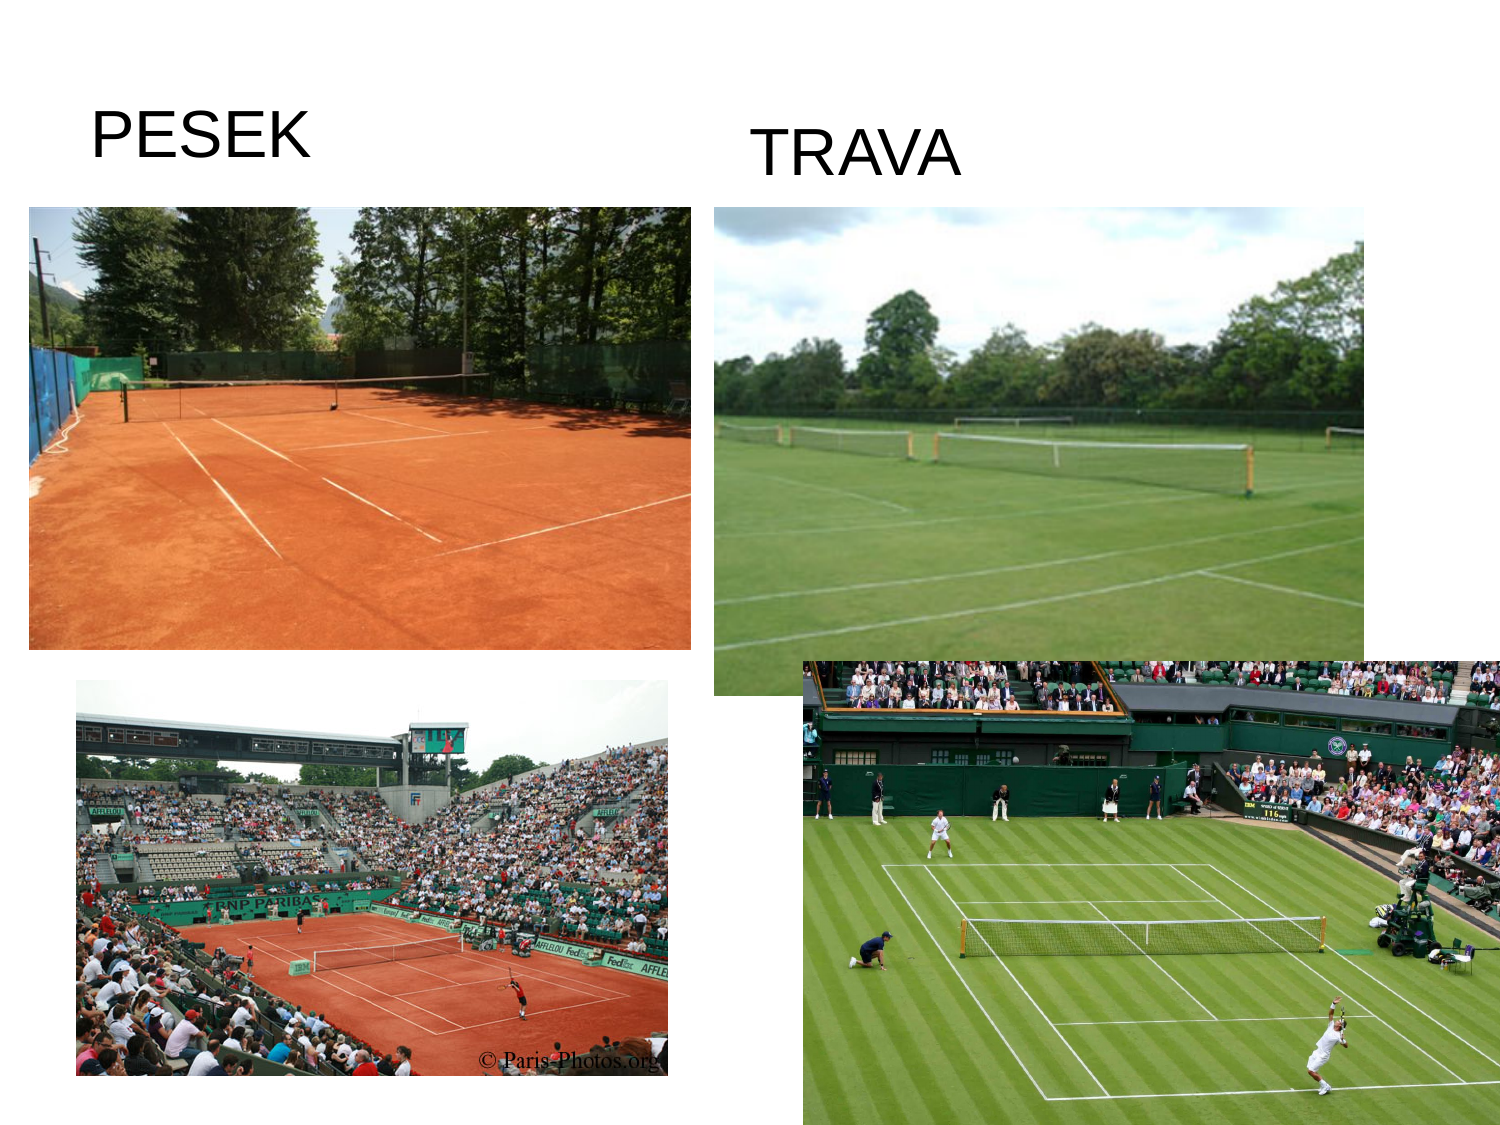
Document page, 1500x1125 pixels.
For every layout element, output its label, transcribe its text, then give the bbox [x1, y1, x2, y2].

picture [29, 207, 691, 650]
text_box TRAVA [679, 101, 1424, 197]
picture [76, 680, 668, 1076]
list PESEK [75, 0, 738, 1005]
picture [714, 207, 1500, 1125]
